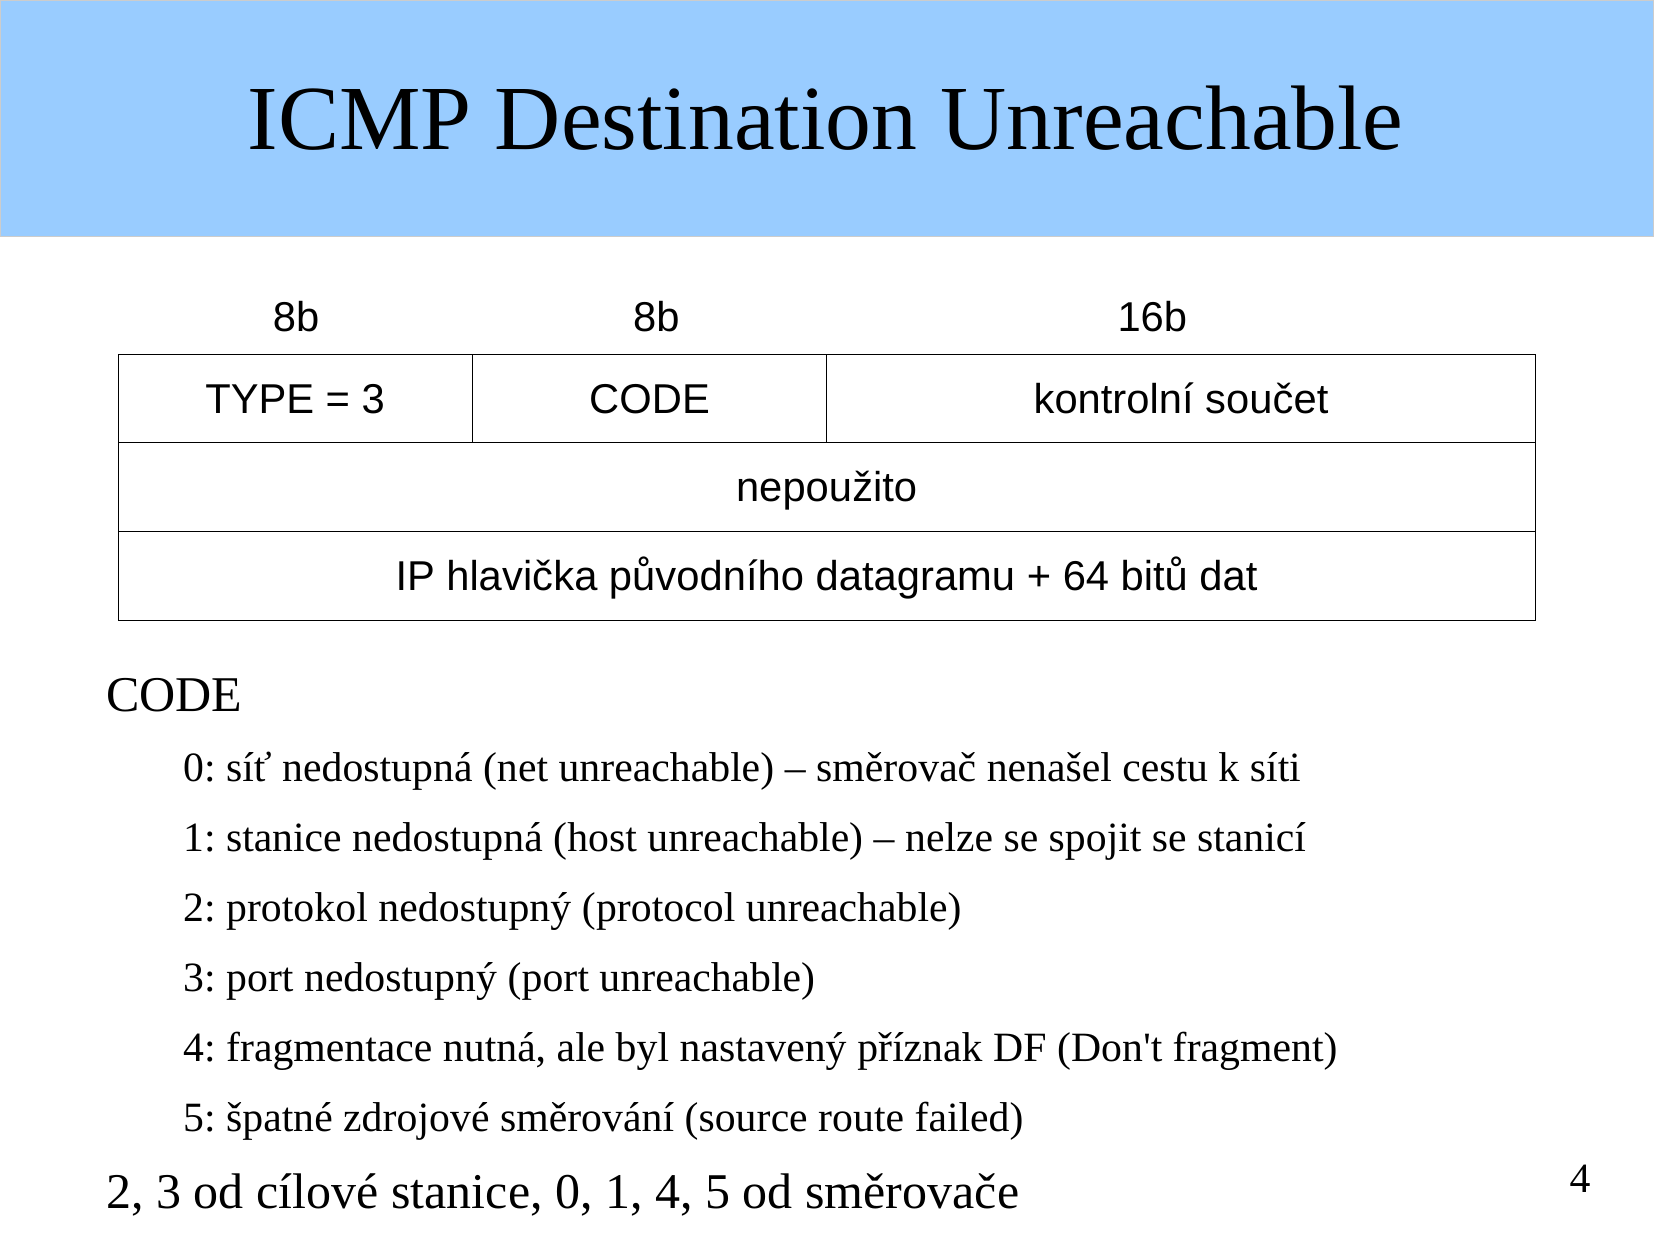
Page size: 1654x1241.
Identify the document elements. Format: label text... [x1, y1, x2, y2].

text_box 8b [614, 293, 699, 346]
text_box TYPE = 3 [118, 354, 472, 442]
text_box nepoužito [118, 442, 1536, 531]
text_box IP hlavička původního datagramu + 64 bitů dat [118, 531, 1536, 621]
title ICMP Destination Unreachable [0, 0, 1654, 237]
text_box CODE [472, 354, 826, 442]
list CODE 0: síť nedostupná (net unreachable) – směrovač nenašel cestu k síti 1: stanice nedostupná (host unreachable) – nelze se spojit se stanicí 2: protokol nedostupný (protocol unreachable) 3: port nedostupný (port unreachable) 4: fragmentace nutná, ale byl nastavený příznak DF (Don't fragment) 5: špatné zdrojové směrování (source route failed) 2, 3 od cílové stanice, 0, 1, 4, 5 od směrovače [88, 667, 1565, 1220]
text_box 16b [1110, 293, 1195, 346]
text_box 8b [254, 293, 338, 346]
text_box kontrolní součet [826, 354, 1536, 442]
